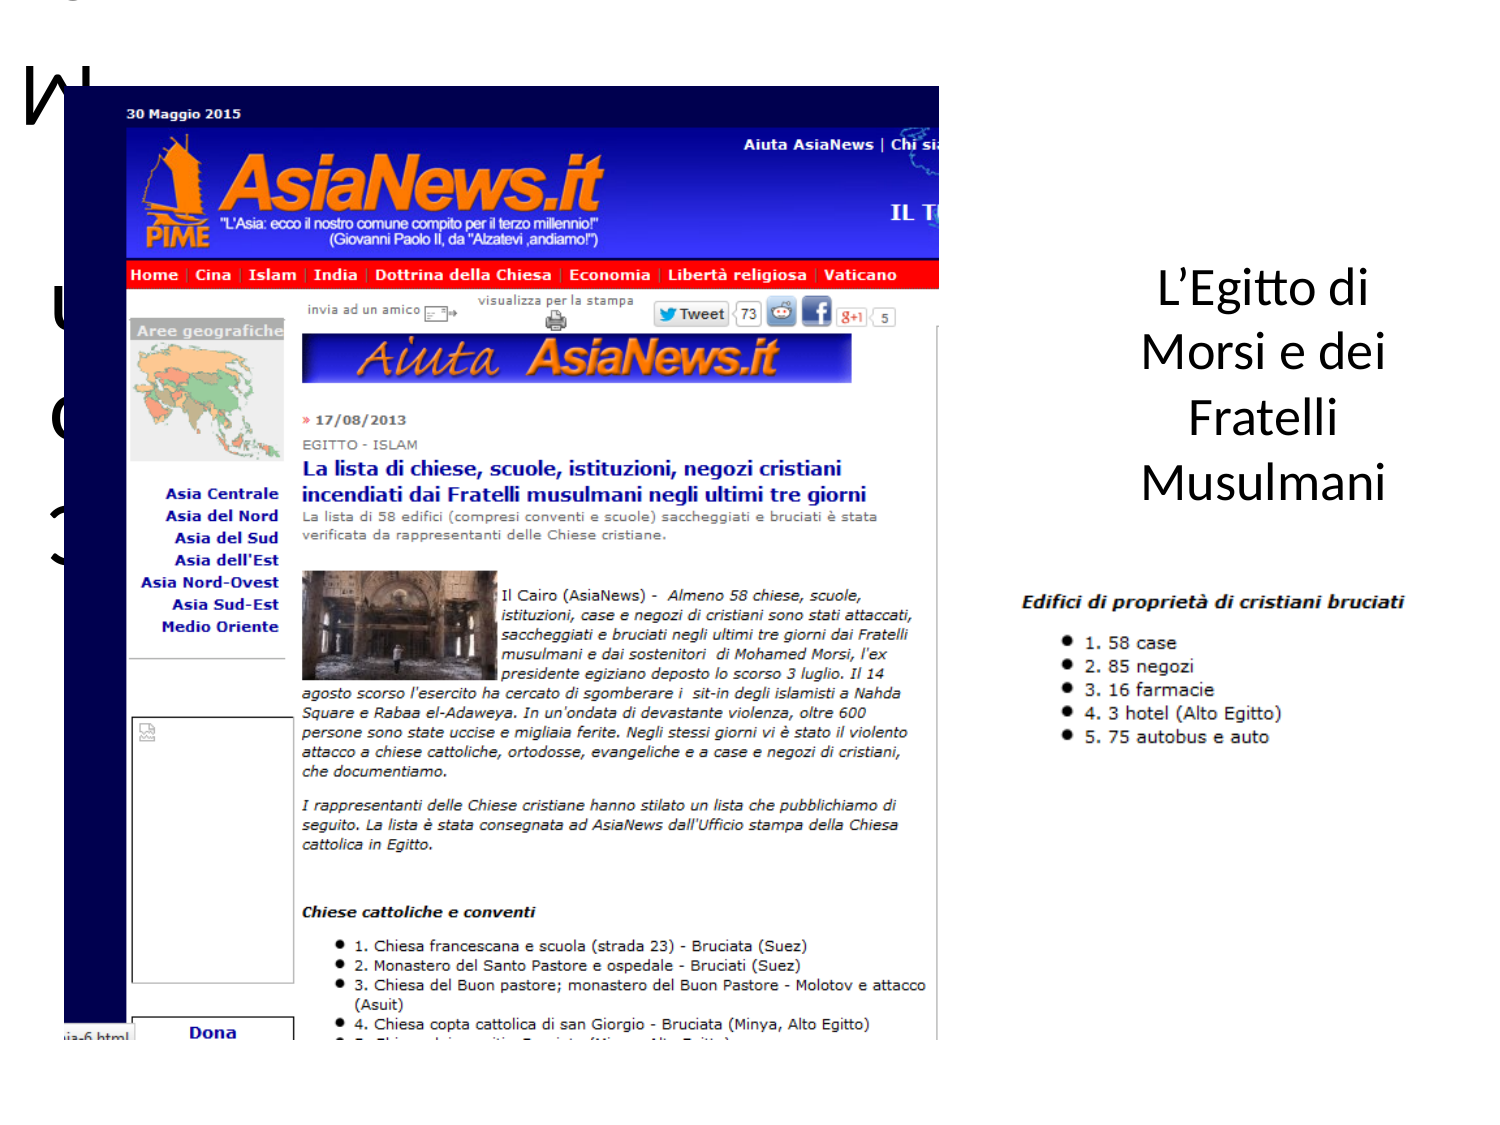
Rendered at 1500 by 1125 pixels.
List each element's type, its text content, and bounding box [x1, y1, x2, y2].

picture [64, 86, 939, 1040]
picture [986, 585, 1489, 759]
subtitle L’Egitto di Morsi e dei Fratelli Musulmani [1104, 243, 1424, 409]
